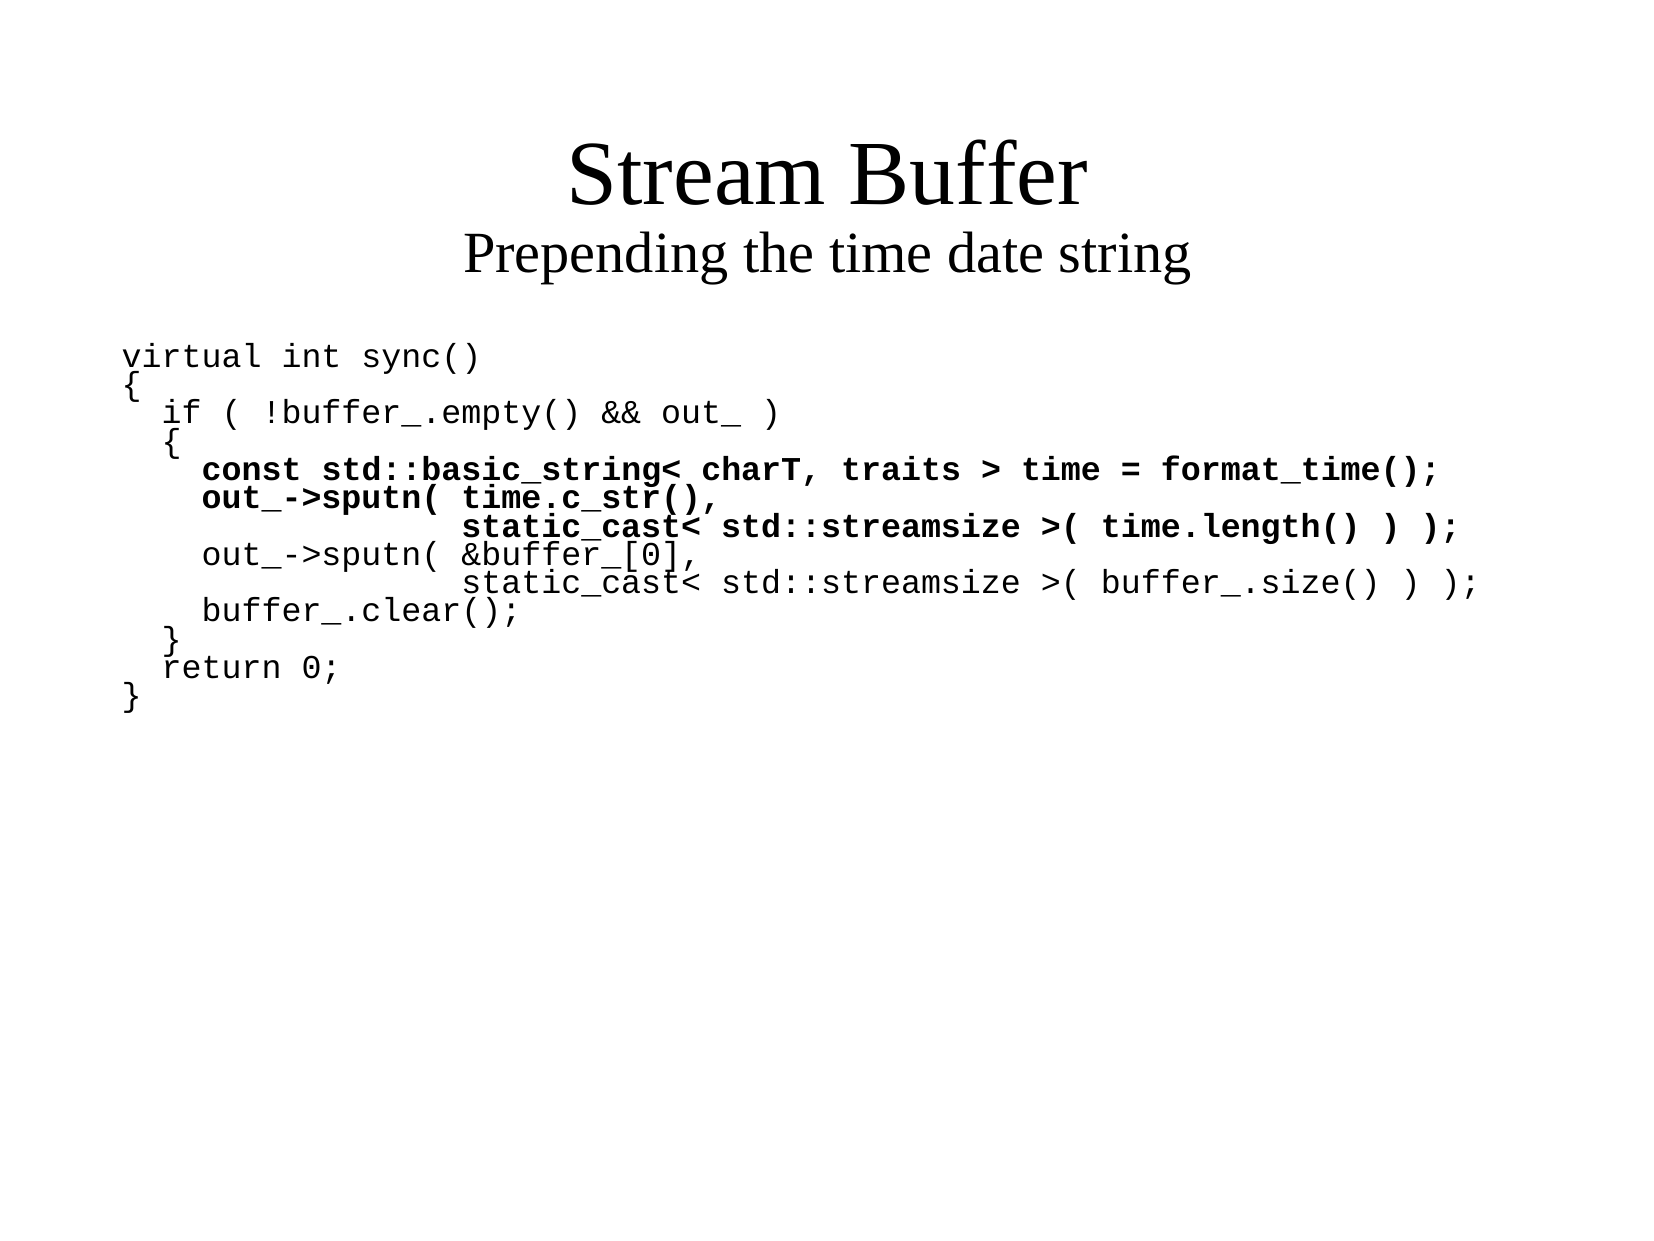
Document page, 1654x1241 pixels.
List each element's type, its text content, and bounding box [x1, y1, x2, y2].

title Stream Buffer Prepending the time date string [121, 102, 1534, 310]
list virtual int sync() { if ( !buffer_.empty() && out_ ) { const std::basic_string< charT, traits > time = format_time(); out_->sputn( time.c_str(), static_cast< std::streamsize >( time.length() ) ); out_->sputn( &buffer_[0], static_cast< std::streamsize >( buffer_.size() ) ); buffer_.clear(); } return 0; } [121, 344, 1534, 1126]
